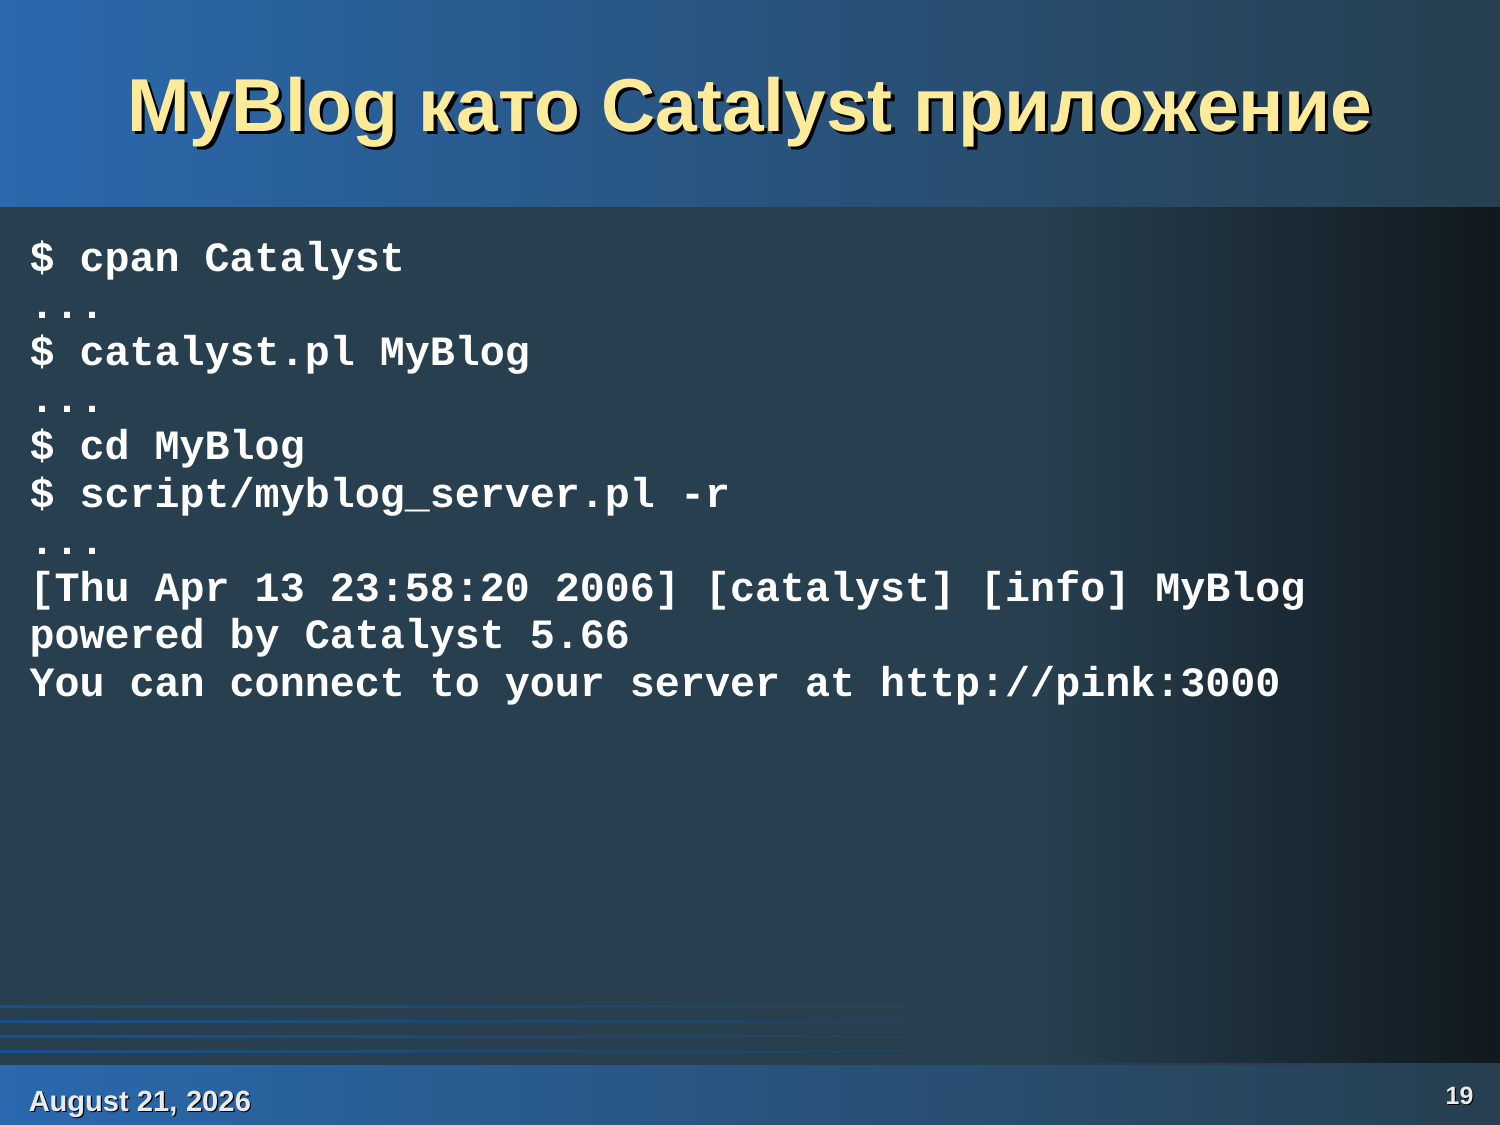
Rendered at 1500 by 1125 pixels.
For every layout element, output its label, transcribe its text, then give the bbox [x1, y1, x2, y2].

text_box $ cpan Catalyst ... $ catalyst.pl MyBlog ... $ cd MyBlog $ script/myblog_server.pl -r ... [Thu Apr 13 23:58:20 2006] [catalyst] [info] MyBlog powered by Catalyst 5.66 You can connect to your server at http://pink:3000 [29, 236, 1477, 1034]
title MyBlog като Catalyst приложение [13, 8, 1487, 197]
